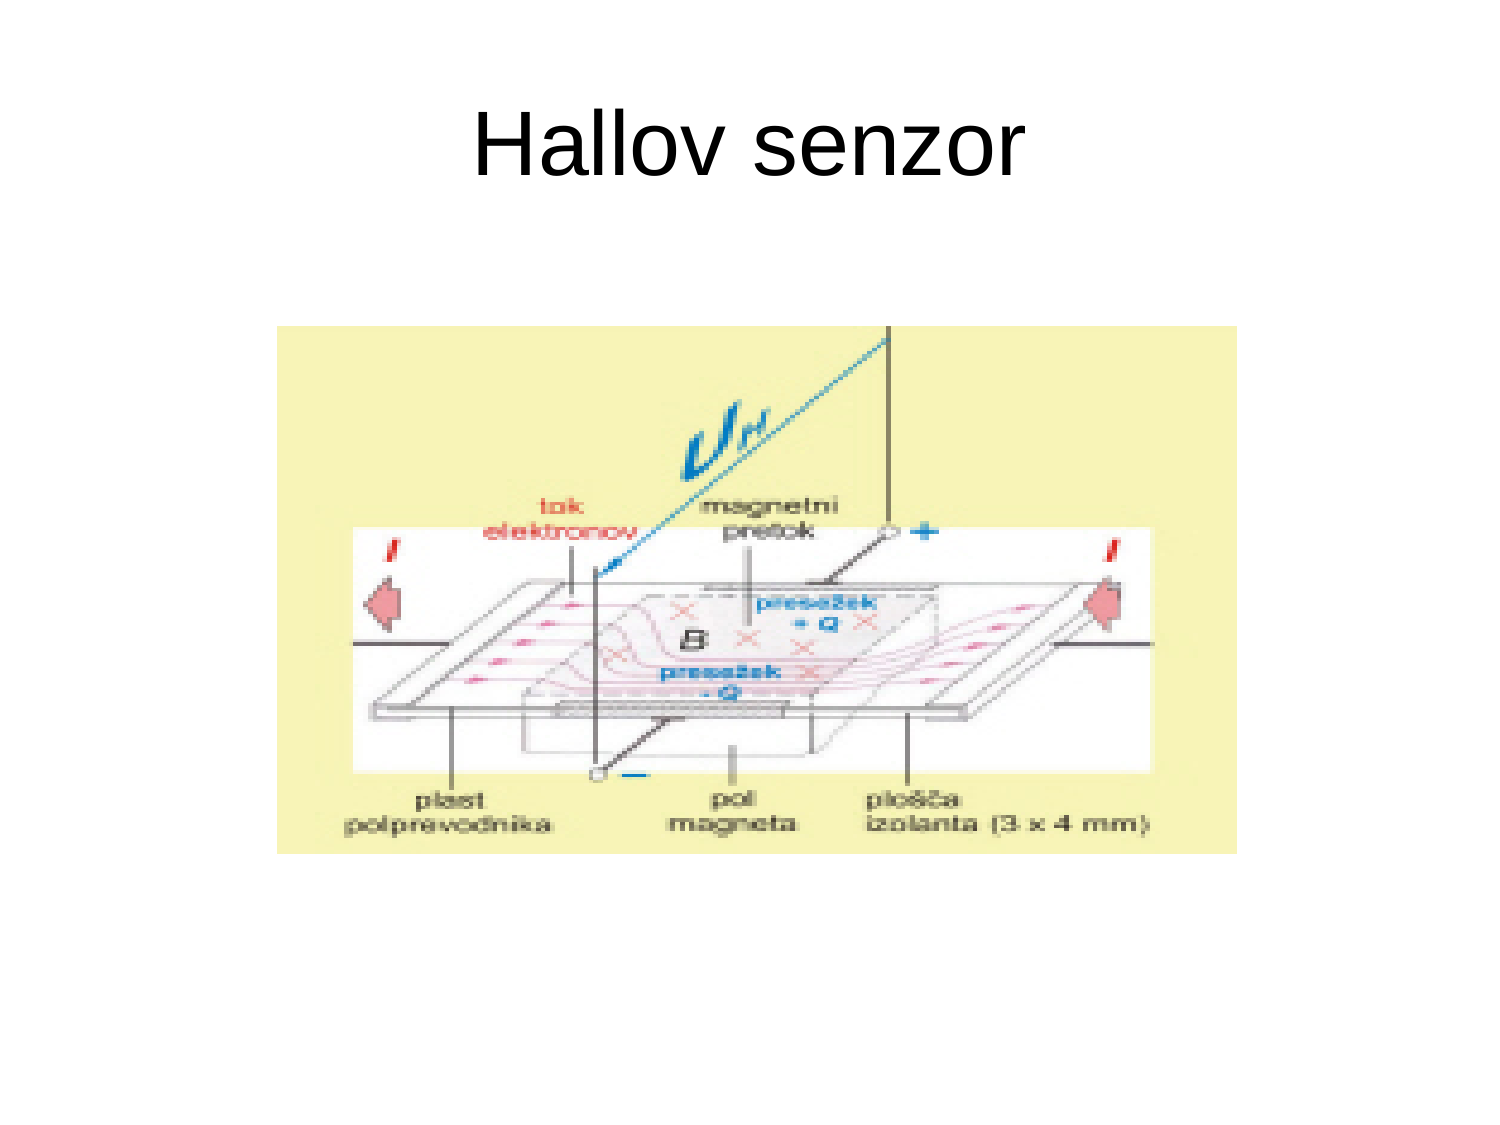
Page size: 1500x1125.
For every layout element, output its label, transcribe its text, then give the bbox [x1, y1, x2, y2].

title Hallov senzor [75, 45, 1426, 233]
picture [277, 326, 1237, 854]
